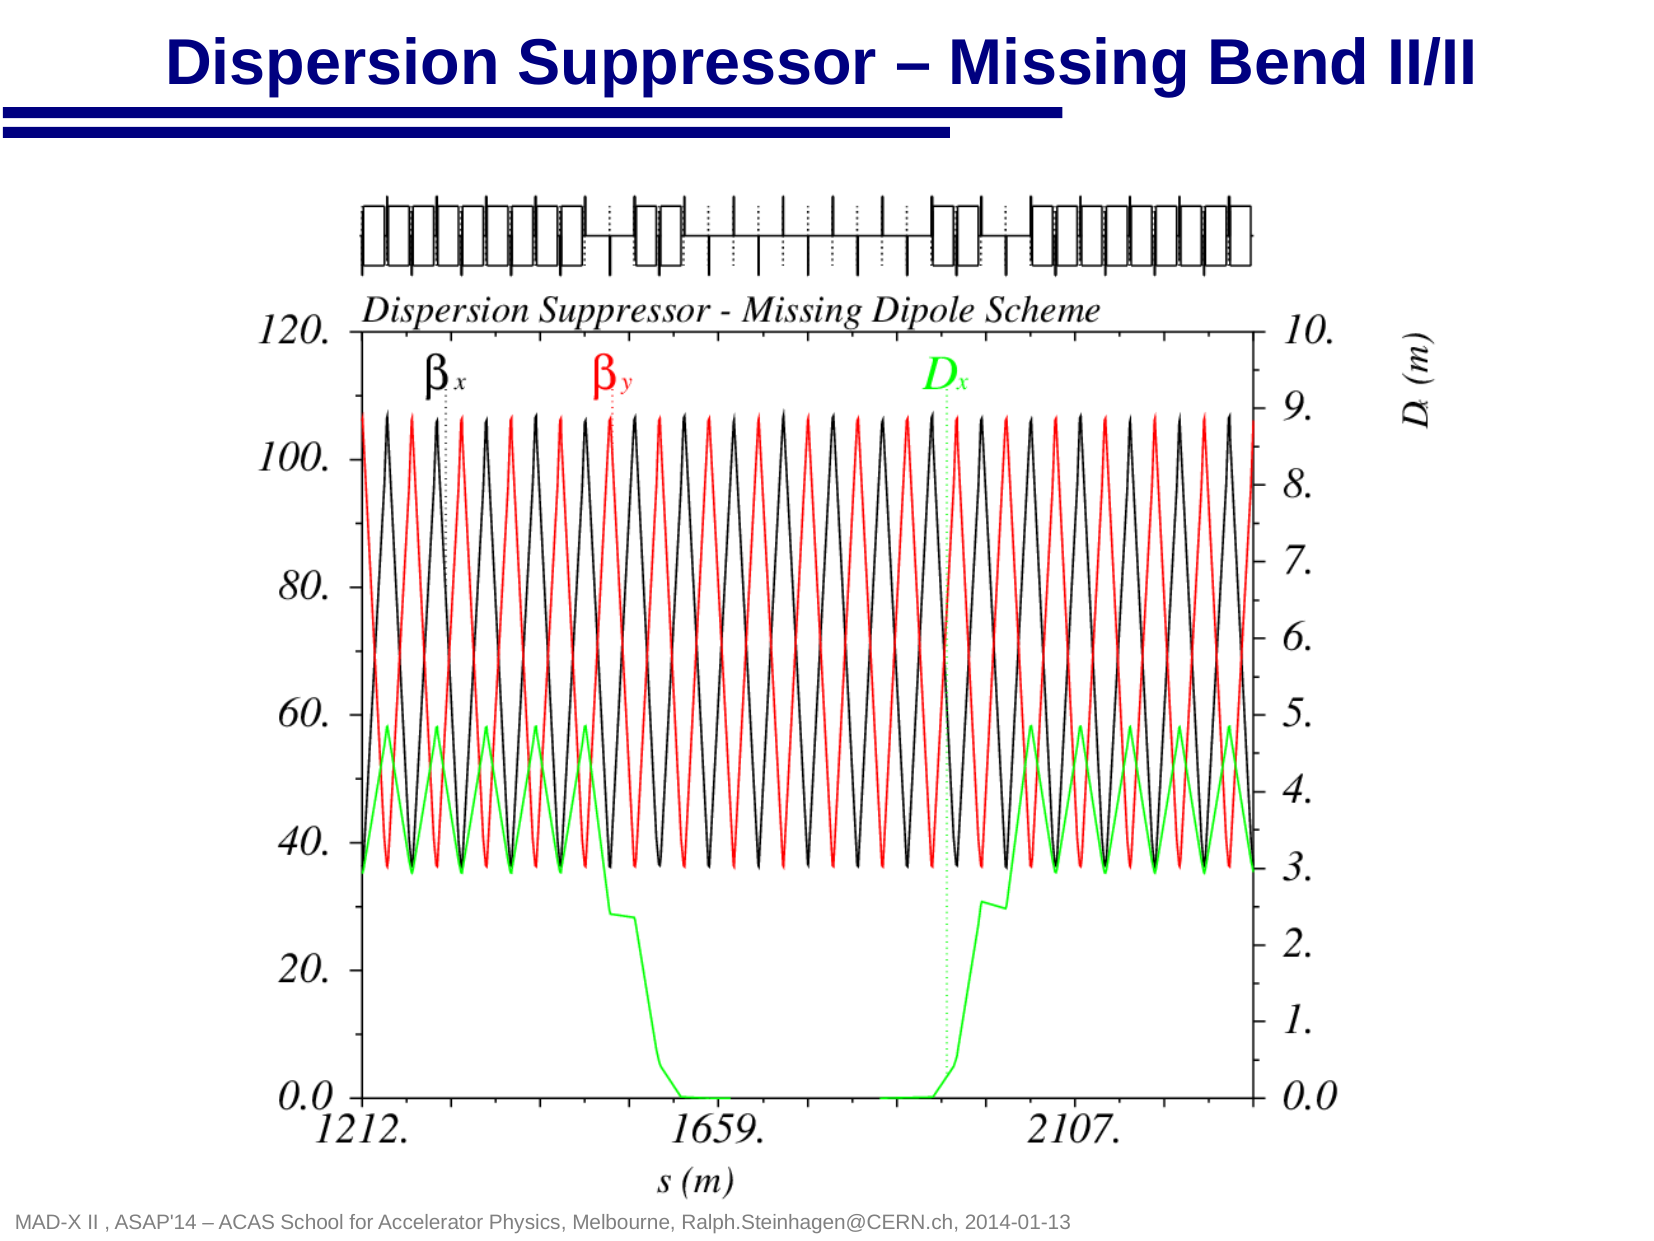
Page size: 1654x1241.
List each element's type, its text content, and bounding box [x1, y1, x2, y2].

title Dispersion Suppressor – Missing Bend II/II [165, 0, 1654, 124]
picture [245, 192, 1448, 1205]
